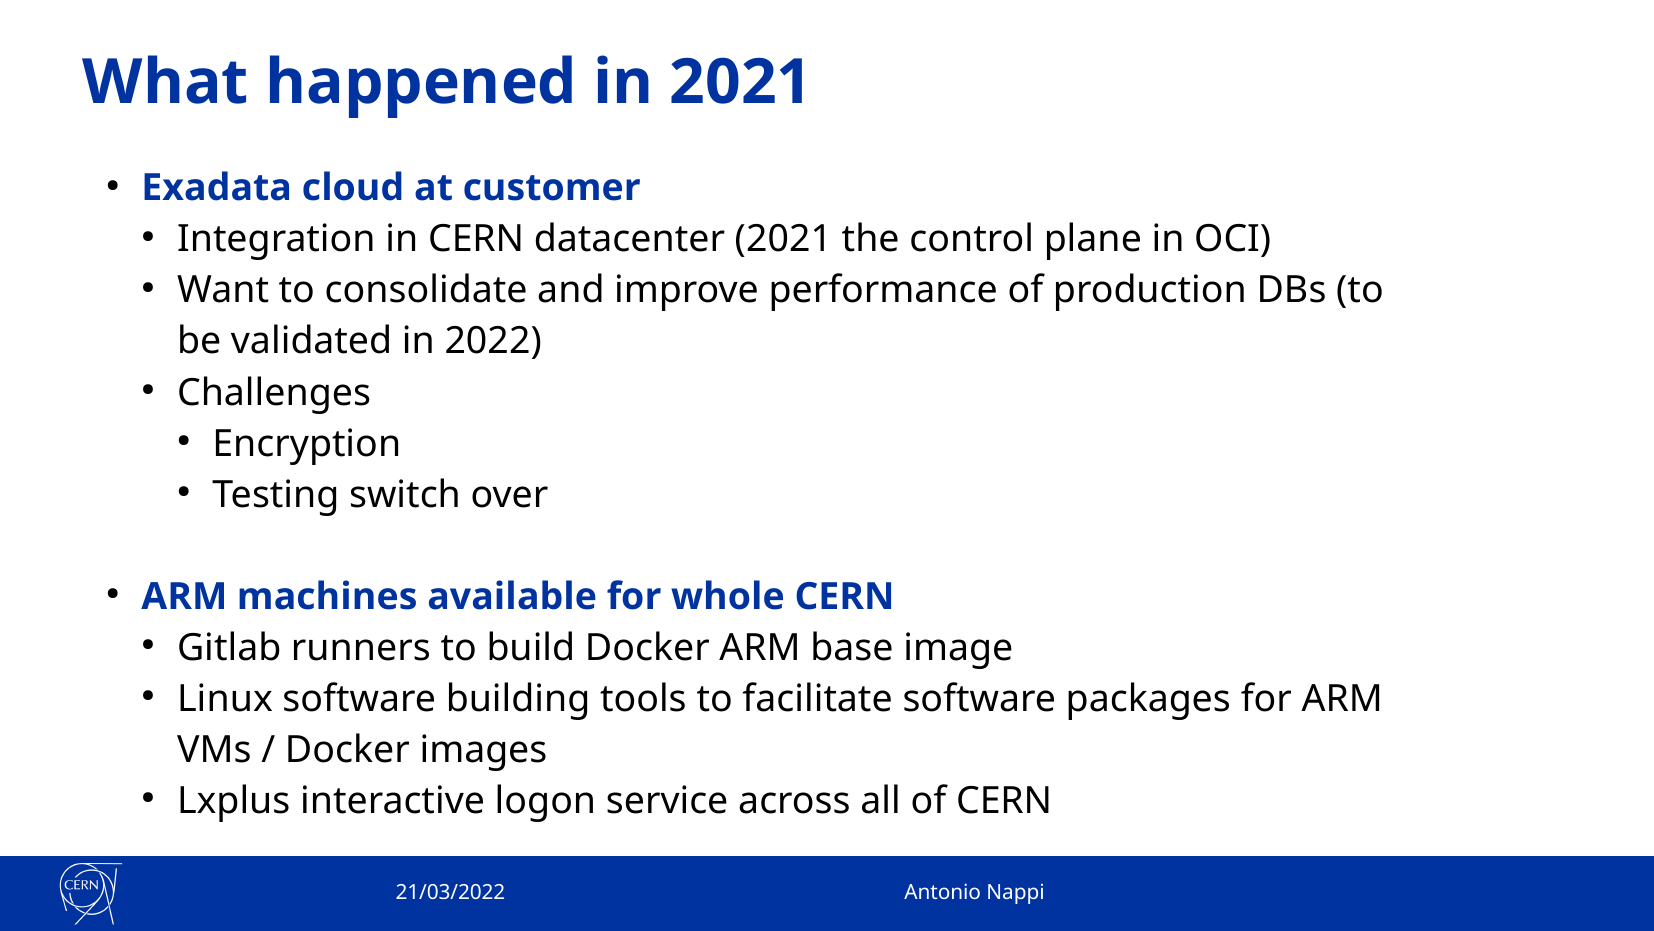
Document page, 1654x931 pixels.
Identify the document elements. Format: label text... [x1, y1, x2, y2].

picture [56, 859, 127, 928]
title What happened in 2021 [82, 37, 1571, 193]
text_box Exadata cloud at customer Integration in CERN datacenter (2021 the control plane in OCI) Want to consolidate and improve performance of production DBs (to be validated in 2022) Challenges Encryption Testing switch over ARM machines available for whole CERN Gitlab runners to build Docker ARM base image Linux software building tools to facilitate software packages for ARM VMs / Docker images Lxplus interactive logon service across all of CERN [91, 153, 1427, 784]
